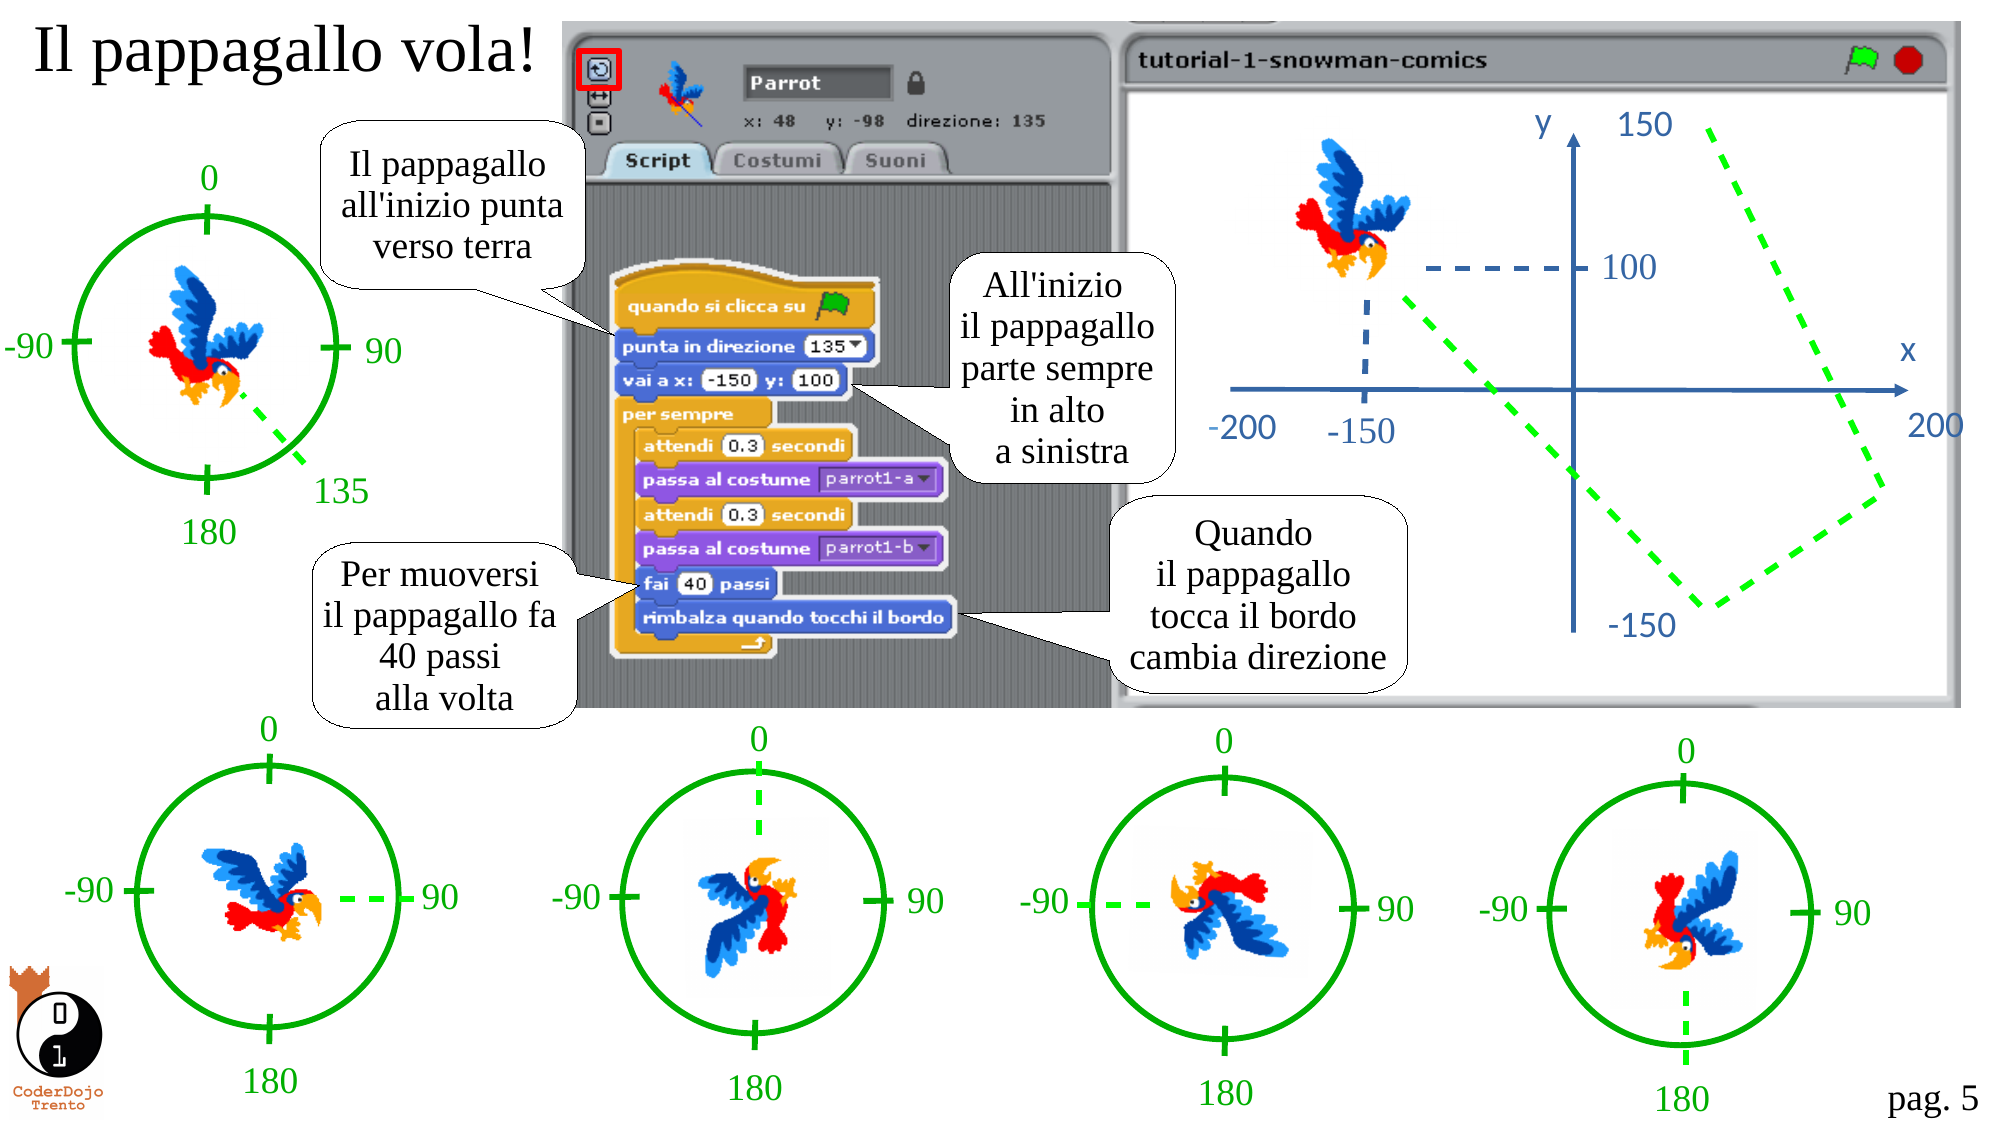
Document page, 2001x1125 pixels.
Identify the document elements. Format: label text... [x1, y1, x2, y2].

picture [182, 829, 361, 974]
text_box 90 [1819, 884, 1887, 942]
text_box -90 [49, 861, 130, 919]
text_box 200 [1892, 392, 1979, 453]
text_box 100 [1586, 238, 1676, 297]
text_box 135 [298, 462, 385, 521]
text_box 150 [1601, 91, 1688, 152]
text_box 90 [1362, 880, 1430, 938]
text_box 180 [227, 1053, 314, 1111]
text_box 180 [1639, 1070, 1725, 1125]
text_box y [1519, 88, 1567, 149]
picture [683, 817, 831, 998]
text_box 0 [1200, 712, 1249, 770]
text_box Quando il pappagallo tocca il bordo cambia direzione [958, 495, 1408, 694]
text_box 0 [185, 149, 234, 207]
text_box -90 [1004, 873, 1085, 931]
picture [562, 21, 1961, 708]
text_box -150 [1593, 593, 1692, 653]
text_box All'inizio il pappagallo parte sempre in alto a sinistra [851, 252, 1176, 484]
picture [9, 966, 104, 1120]
picture [1128, 826, 1313, 978]
text_box -90 [536, 868, 617, 926]
text_box 0 [735, 710, 784, 768]
text_box -90 [0, 317, 69, 376]
picture [1610, 829, 1758, 1010]
text_box 90 [350, 323, 418, 381]
text_box Il pappagallo all'inizio punta verso terra [320, 120, 615, 336]
text_box pag. 5 [1867, 1072, 2000, 1123]
text_box x [1885, 316, 1932, 376]
text_box -90 [1463, 880, 1544, 938]
text_box 180 [166, 503, 252, 562]
text_box 90 [406, 868, 475, 926]
text_box 90 [892, 872, 960, 930]
text_box Il pappagallo vola! [18, 4, 555, 94]
text_box 0 [1662, 722, 1711, 780]
text_box -150 [1312, 402, 1417, 461]
picture [78, 232, 323, 474]
text_box -200 [1193, 394, 1292, 455]
text_box 180 [711, 1059, 798, 1117]
text_box Per muoversi il pappagallo fa 40 passi alla volta [312, 542, 640, 729]
text_box 180 [1182, 1064, 1269, 1123]
text_box 0 [244, 700, 294, 758]
